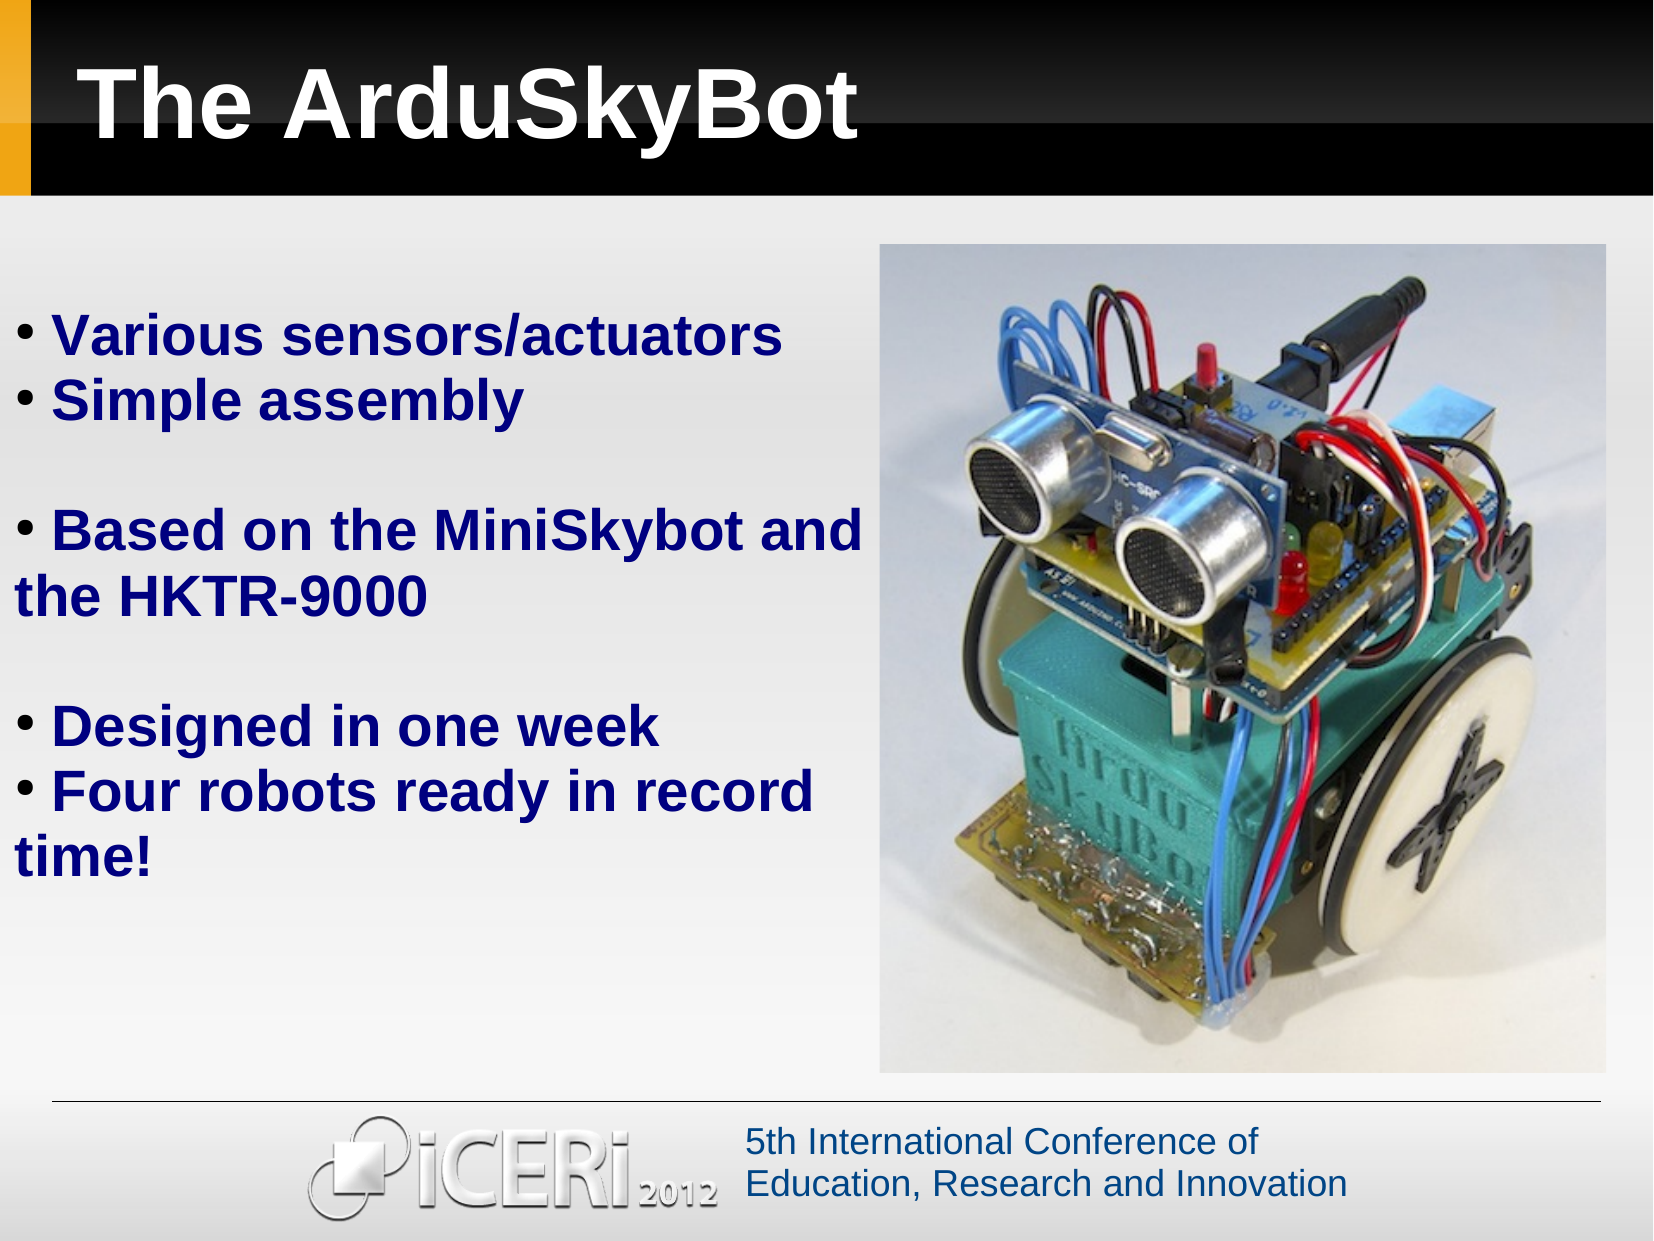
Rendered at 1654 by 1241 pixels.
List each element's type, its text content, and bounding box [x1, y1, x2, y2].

title The ArduSkyBot [76, 0, 1565, 208]
text_box Various sensors/actuators Simple assembly Based on the MiniSkybot and the HKTR-9000 Designed in one week Four robots ready in record time! [0, 289, 879, 655]
picture [0, 0, 1654, 1241]
text_box 5th International Conference of Education, Research and Innovation [730, 1109, 1653, 1241]
